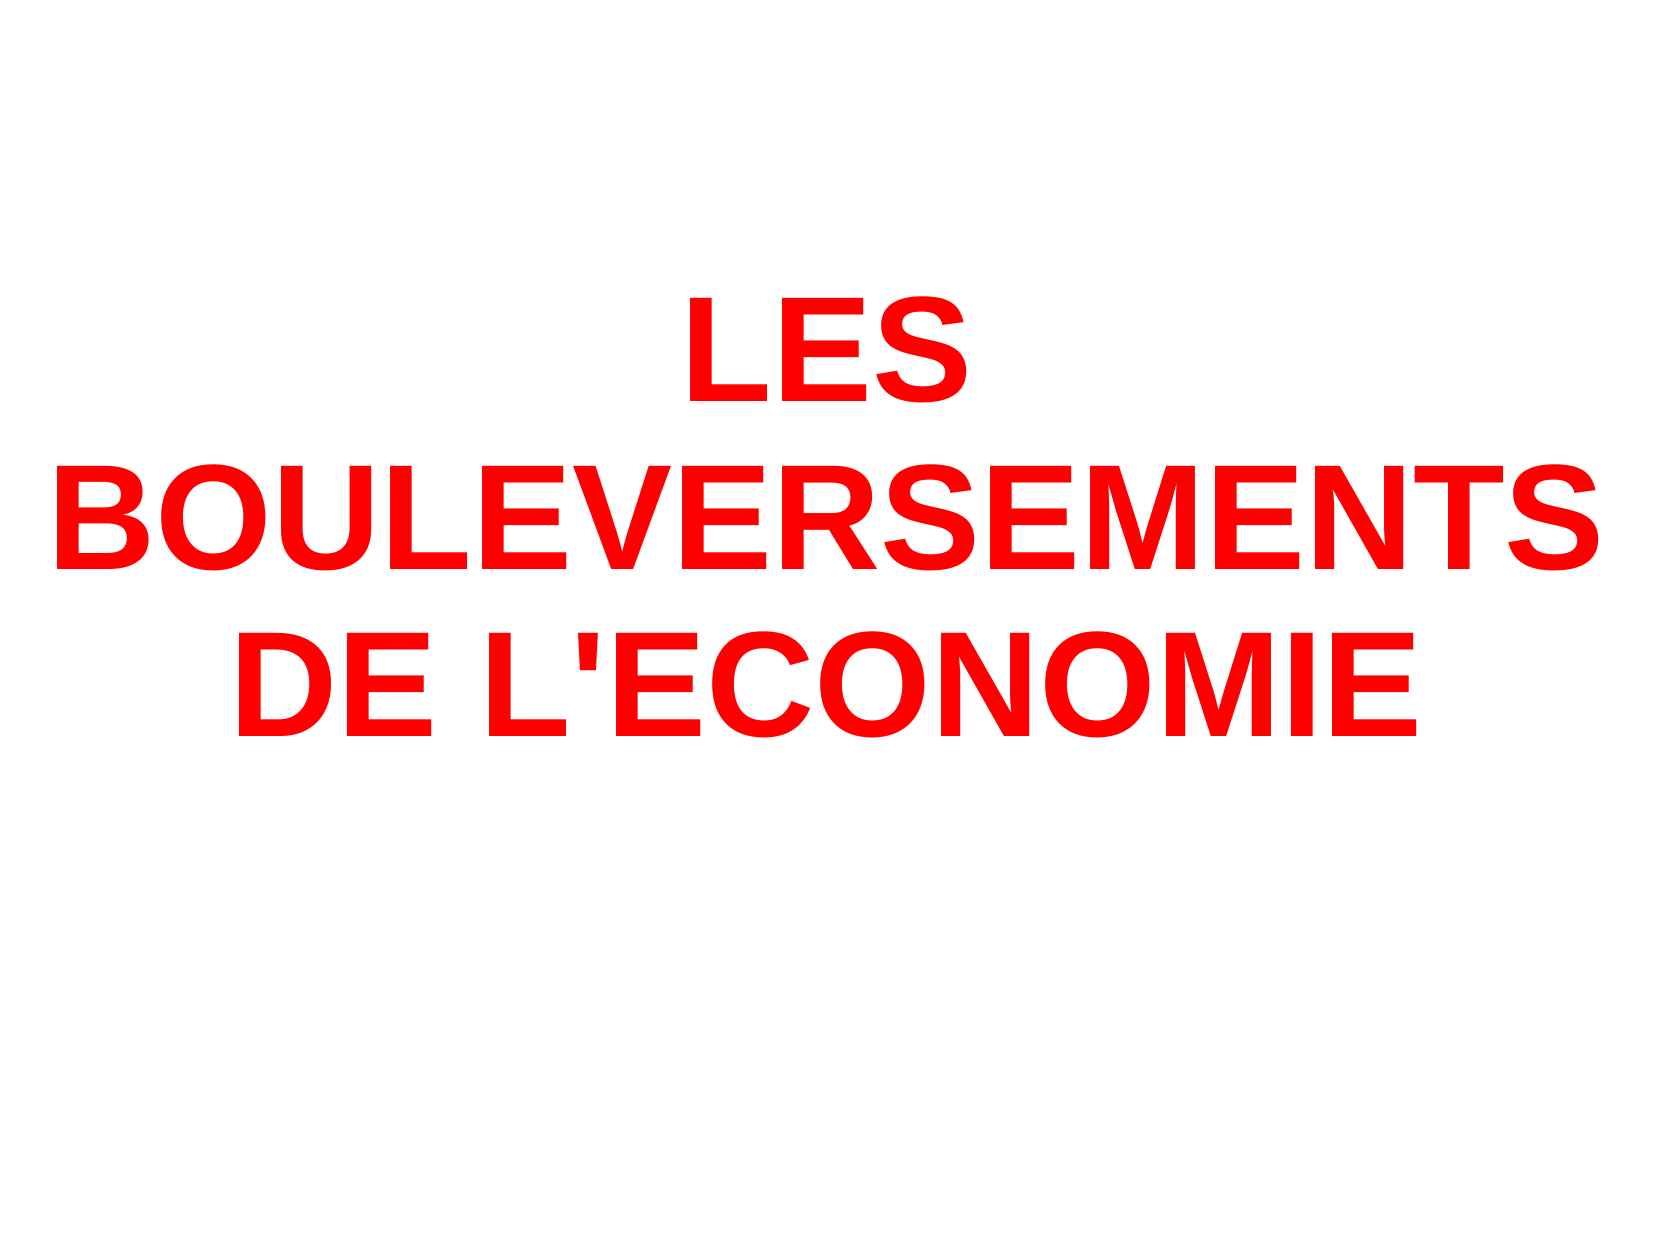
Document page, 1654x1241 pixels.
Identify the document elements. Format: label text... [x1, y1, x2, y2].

title LES BOULEVERSEMENTS DE L'ECONOMIE [29, 265, 1625, 769]
